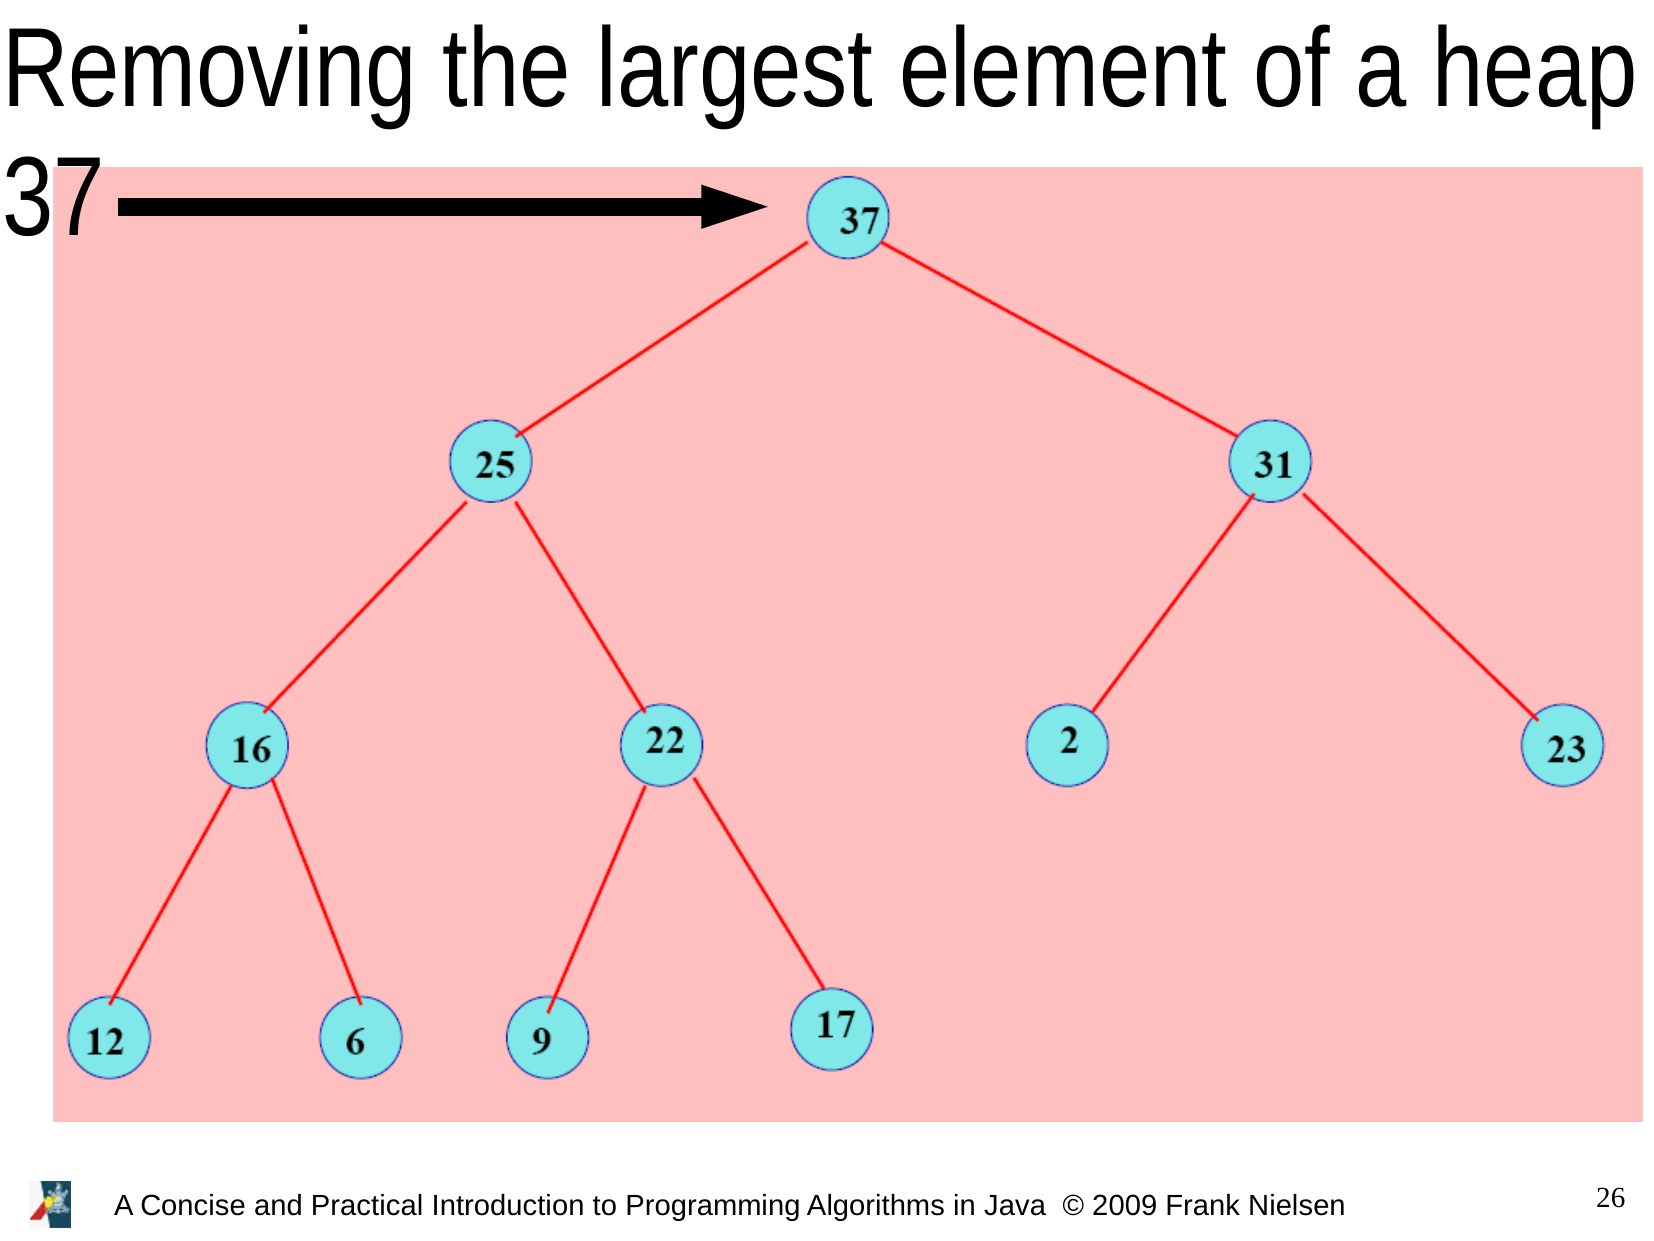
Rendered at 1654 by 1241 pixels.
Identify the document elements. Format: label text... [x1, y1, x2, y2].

picture [53, 264, 1643, 1123]
picture [29, 1181, 71, 1228]
text_box Removing the largest element of a heap 37 [0, 0, 1654, 264]
